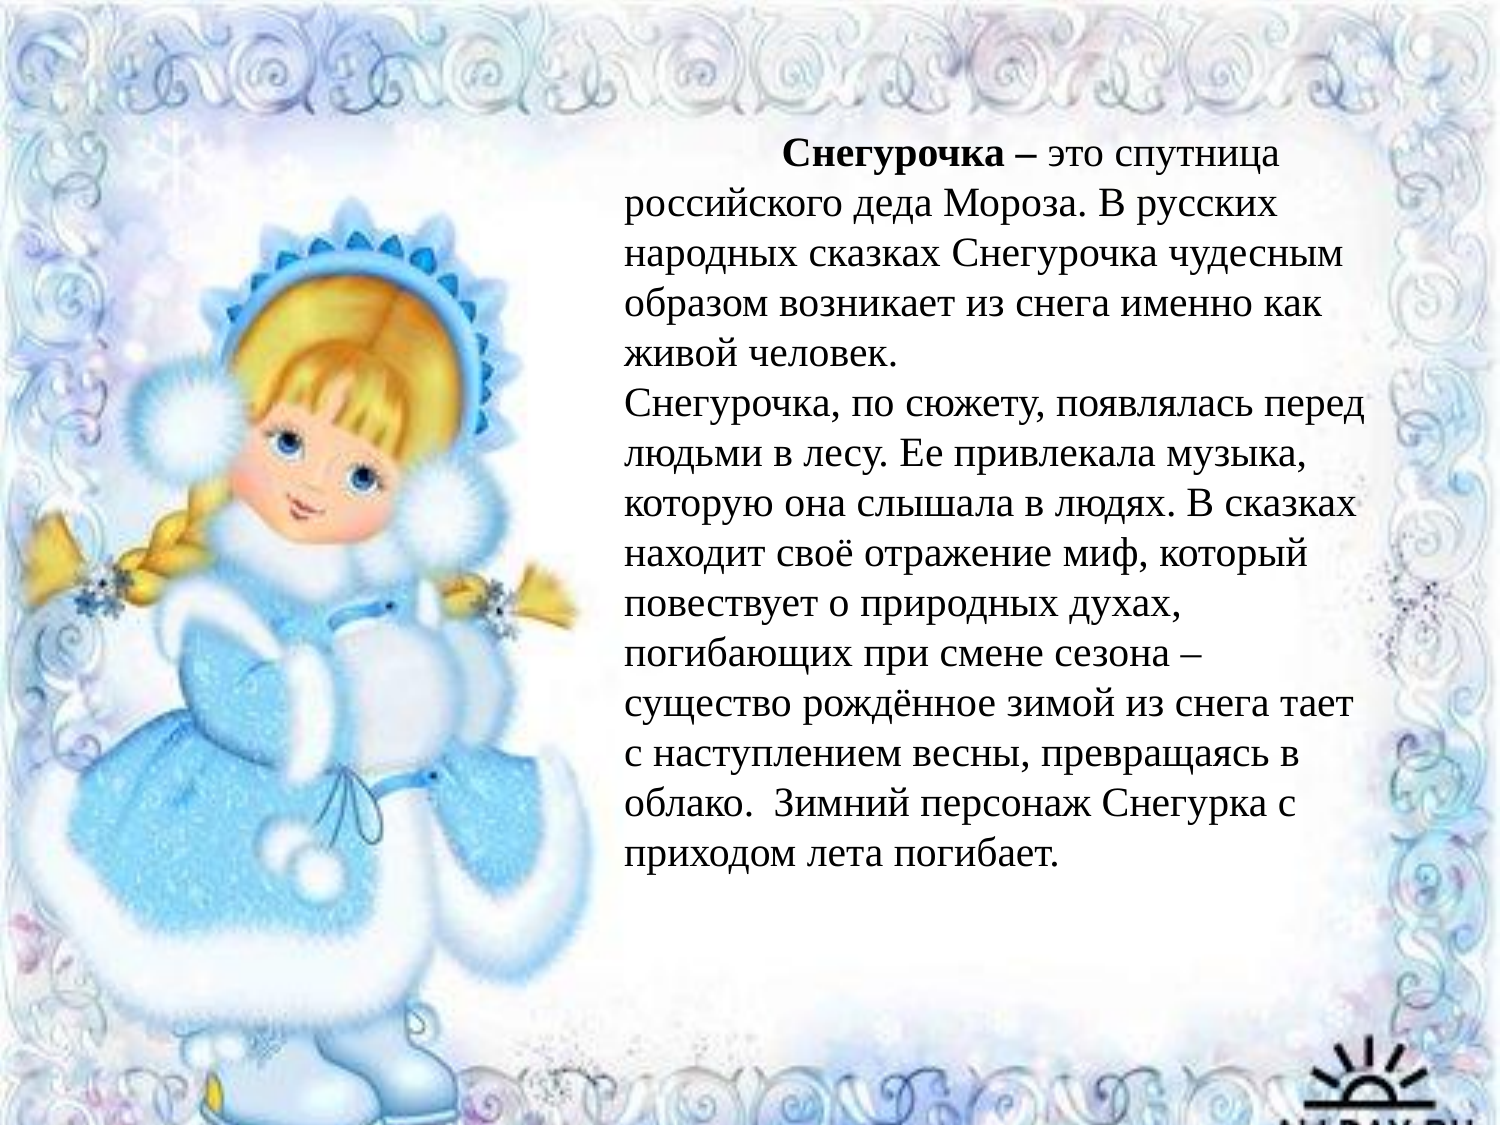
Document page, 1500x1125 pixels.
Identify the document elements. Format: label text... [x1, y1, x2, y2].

picture [0, 0, 1500, 1125]
text_box Снегурочка – это спутница российского деда Мороза. В русских народных сказках Снегурочка чудесным образом возникает из снега именно как живой человек. Снегурочка, по сюжету, появлялась перед людьми в лесу. Ее привлекала музыка, которую она слышала в людях. В сказках находит своё отражение миф, который повествует о природных духах, погибающих при смене сезона – существо рождённое зимой из снега тает с наступлением весны, превращаясь в облако. Зимний персонаж Снегурка с приходом лета погибает. [609, 117, 1383, 883]
